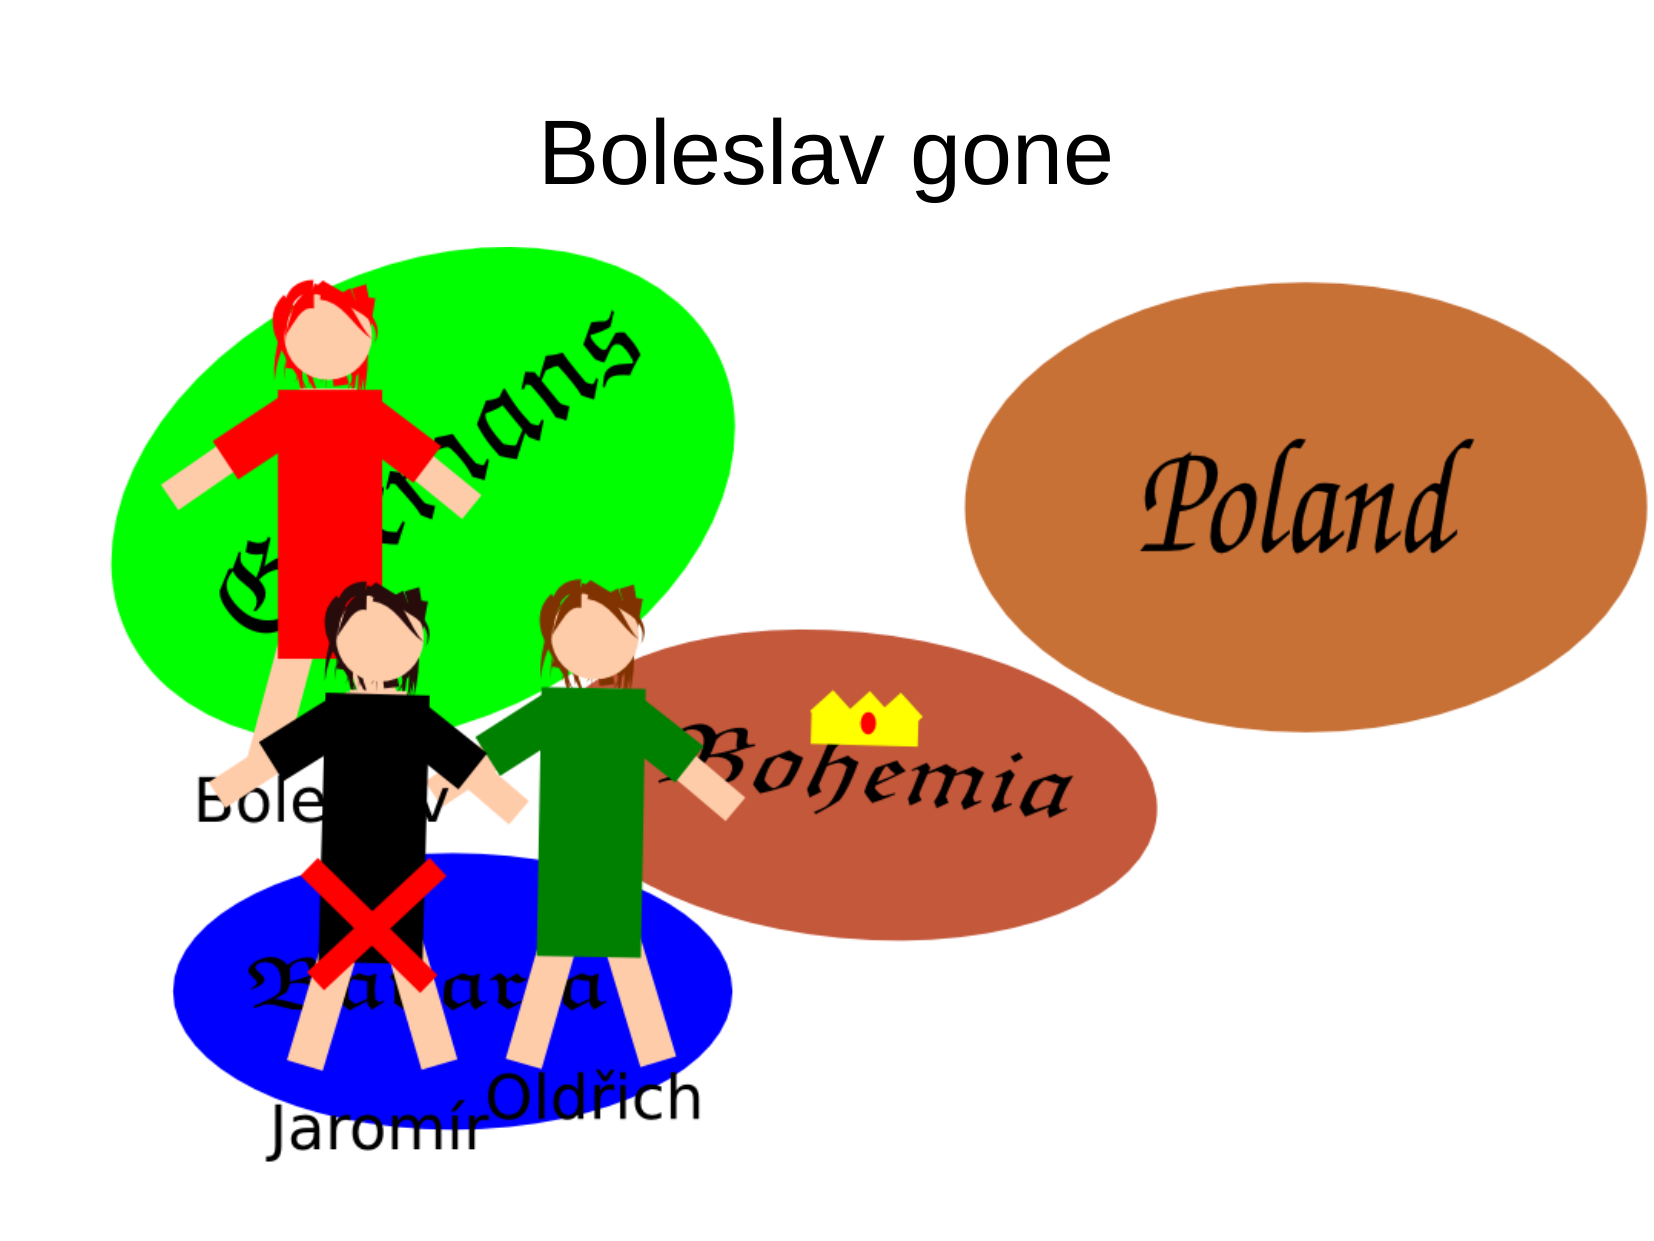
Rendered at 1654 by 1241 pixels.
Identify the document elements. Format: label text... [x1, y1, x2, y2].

picture [0, 247, 1654, 1231]
title Boleslav gone [82, 49, 1571, 247]
